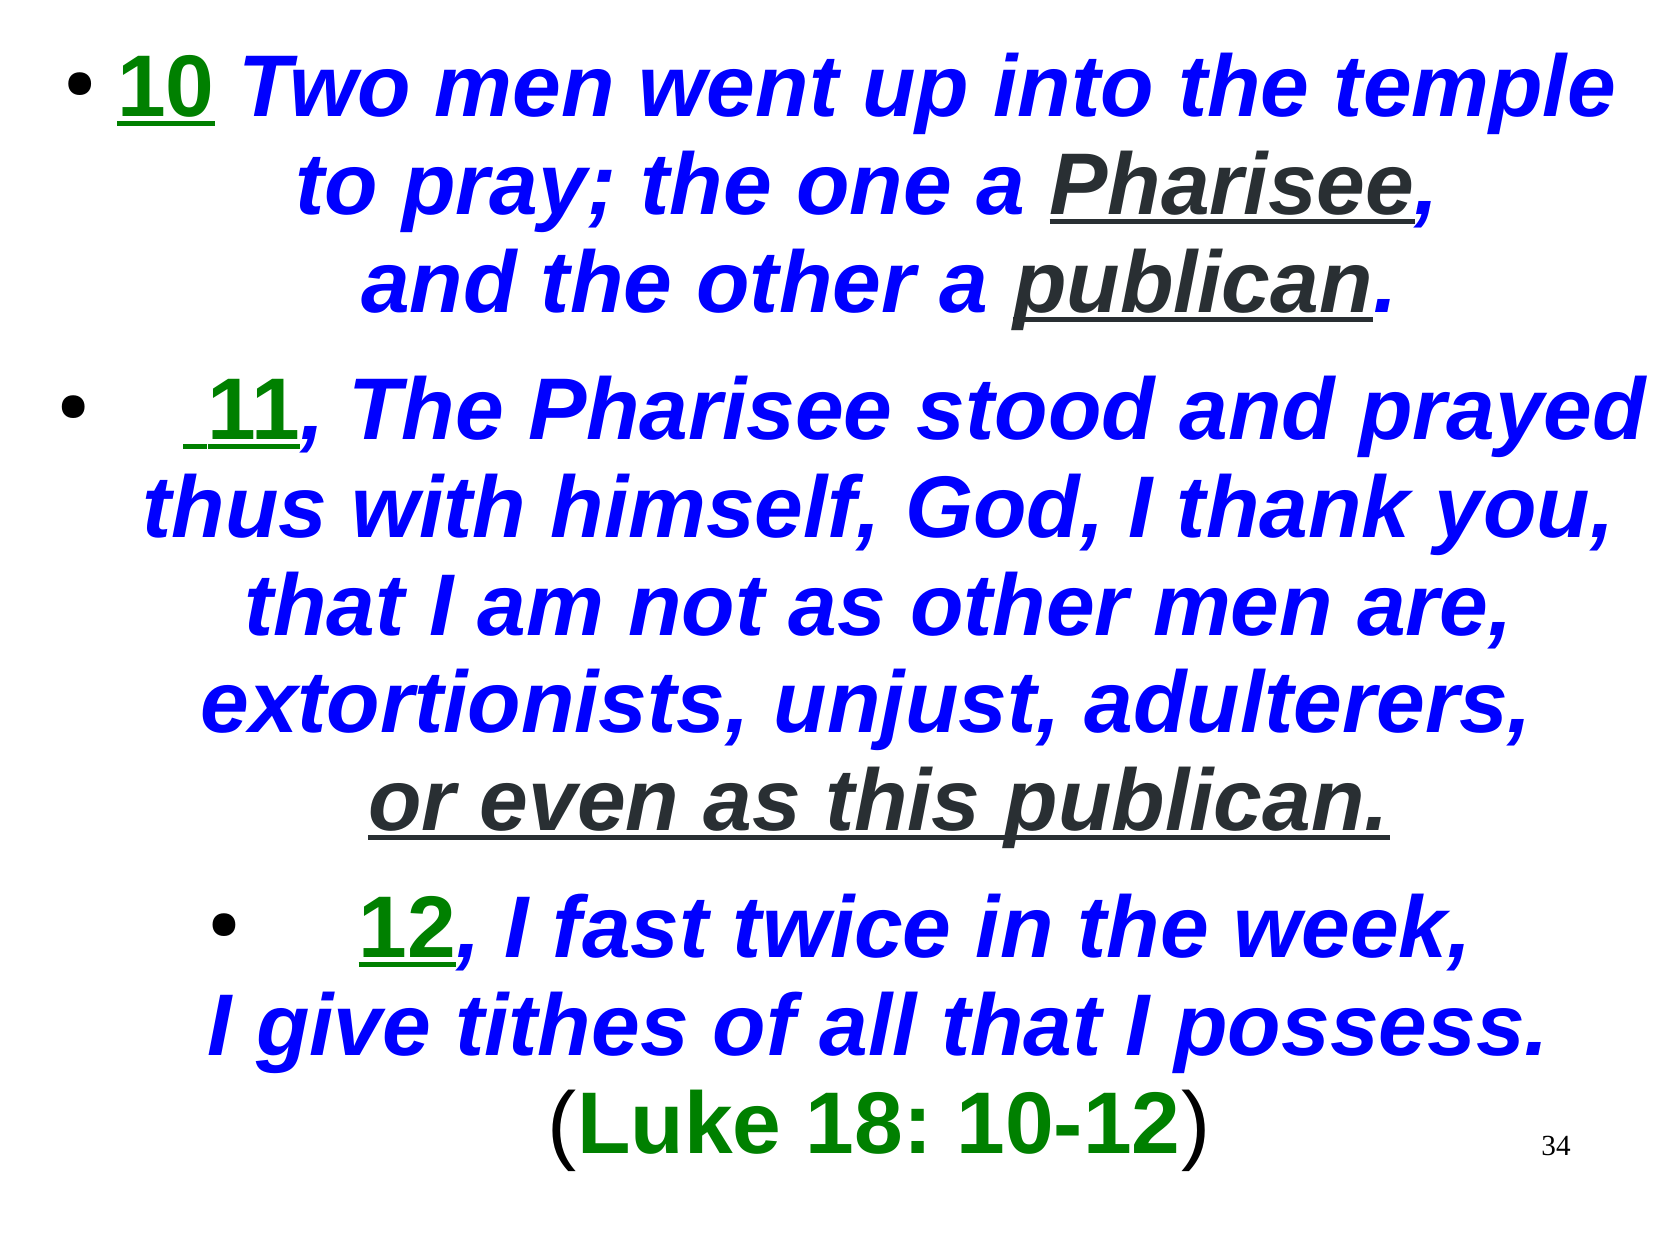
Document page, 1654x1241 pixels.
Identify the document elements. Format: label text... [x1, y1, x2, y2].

list 10 Two men went up into the temple to pray; the one a Pharisee, and the other a publican. 11, The Pharisee stood and prayed thus with himself, God, I thank you, that I am not as other men are, extortionists, unjust, adulterers, or even as this publican. 12, I fast twice in the week, I give tithes of all that I possess. (Luke 18: 10-12) [37, 37, 1651, 1201]
